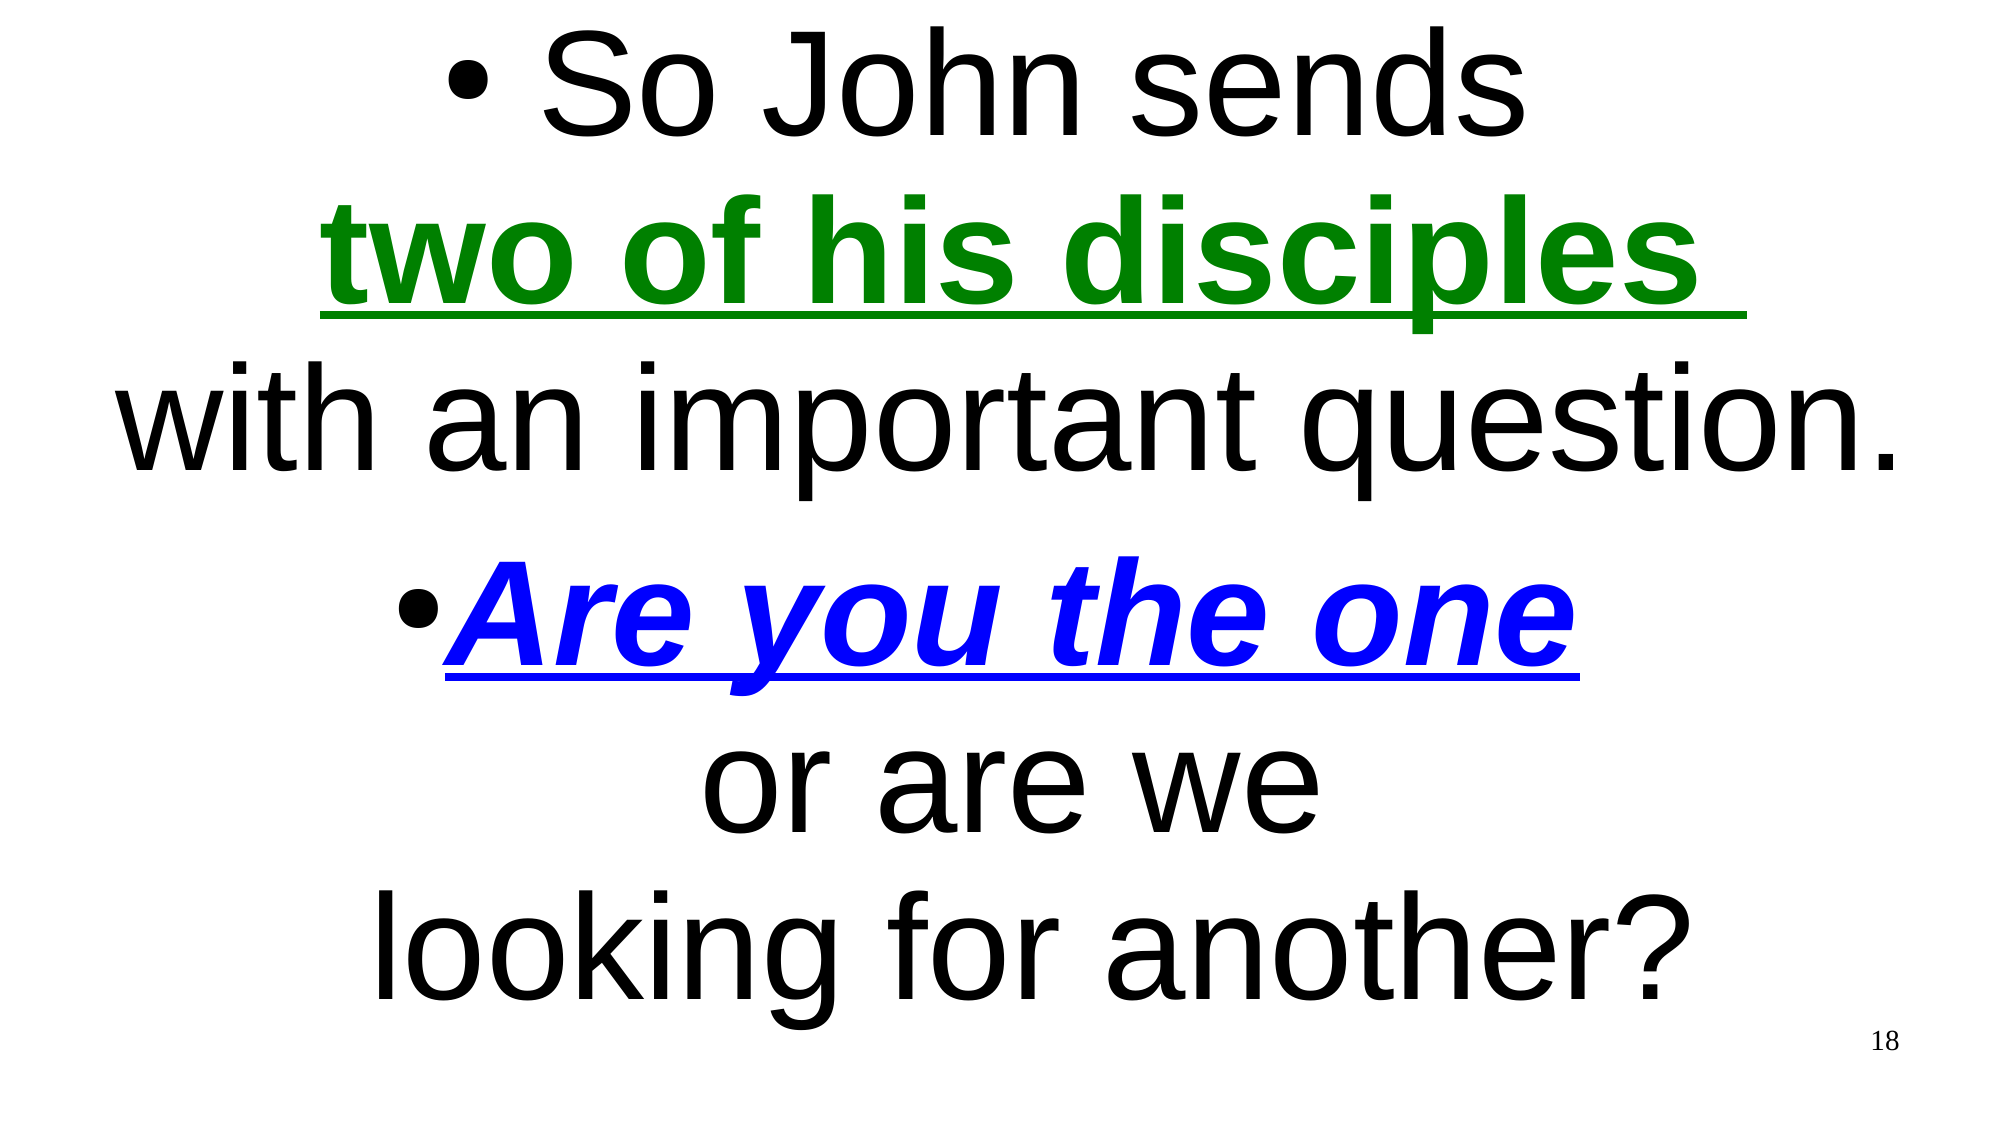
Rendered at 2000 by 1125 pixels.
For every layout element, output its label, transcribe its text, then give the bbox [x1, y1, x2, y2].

list So John sends two of his disciples with an important question. Are you the one or are we looking for another? [0, 0, 1996, 1123]
